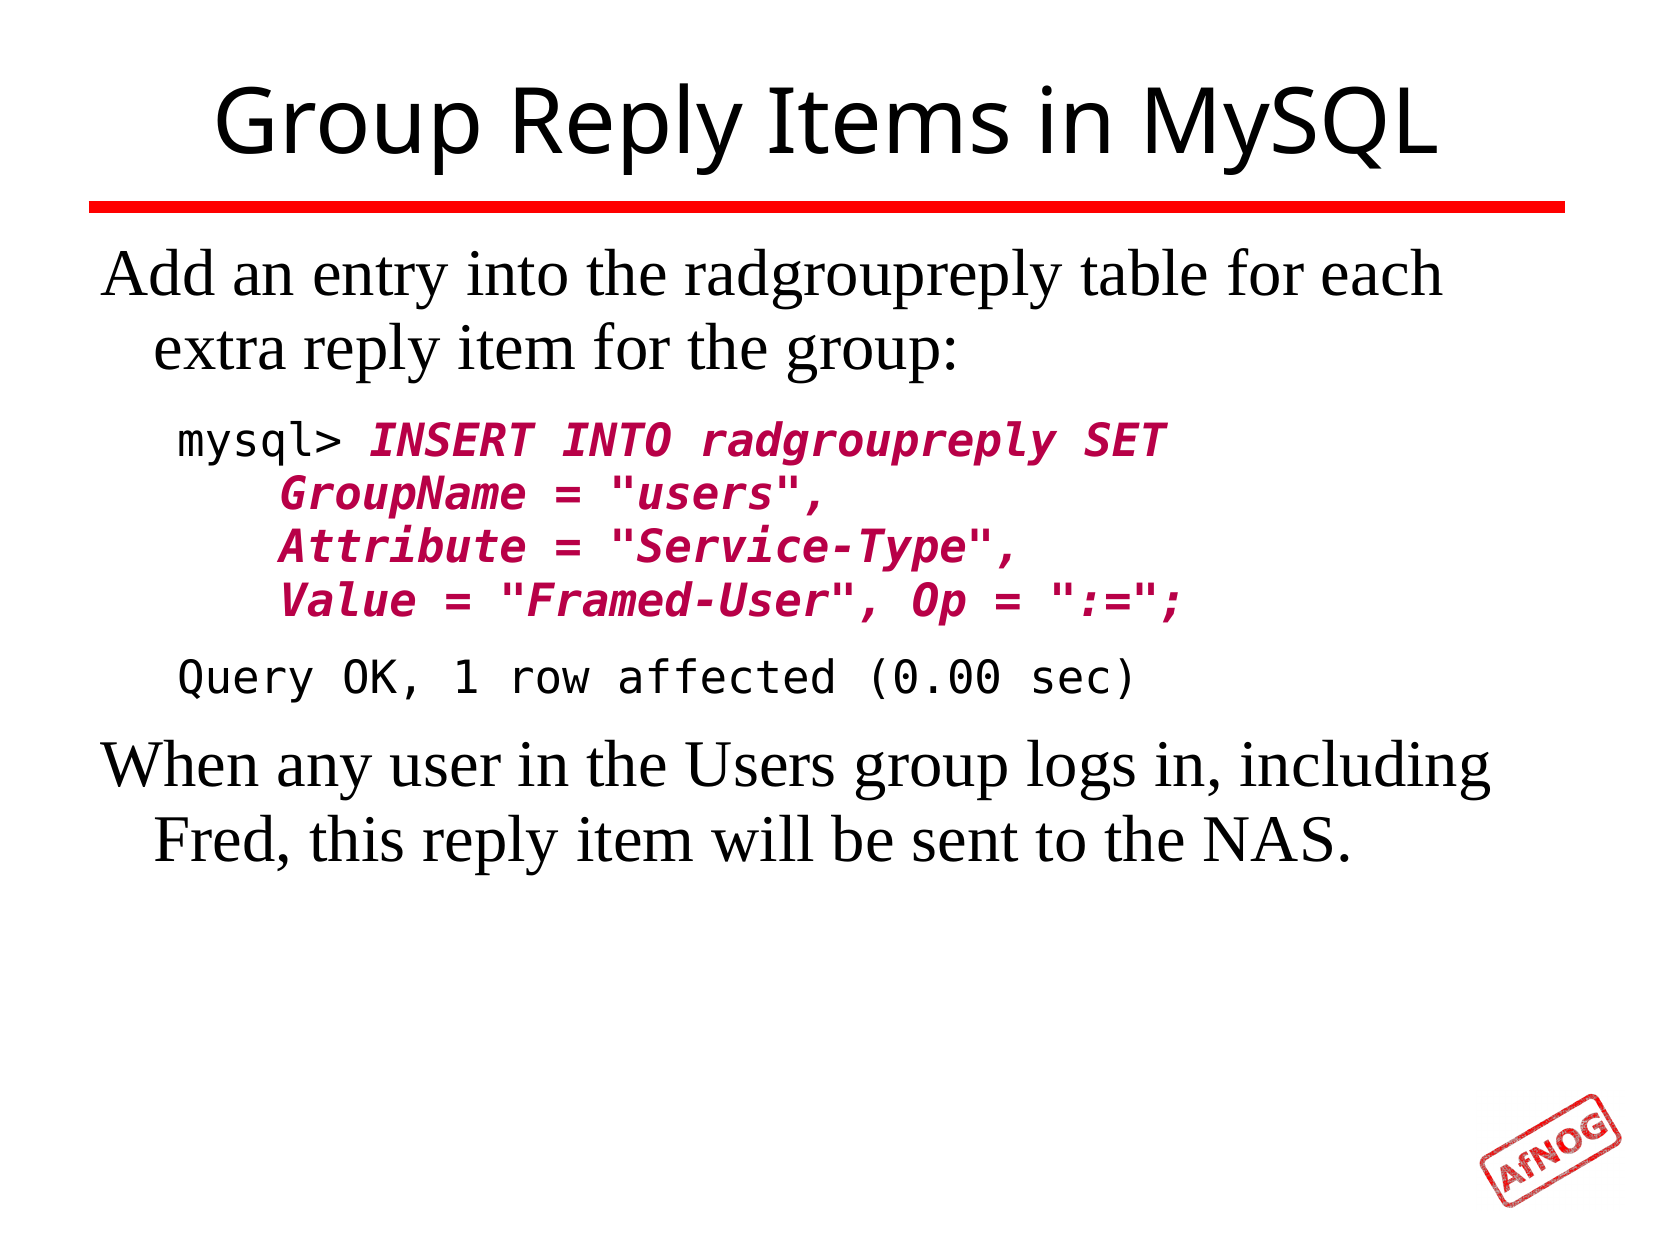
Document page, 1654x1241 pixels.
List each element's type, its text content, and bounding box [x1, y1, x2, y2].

list Add an entry into the radgroupreply table for each extra reply item for the group: mysql> INSERT INTO radgroupreply SET GroupName = "users", Attribute = "Service-Type", Value = "Framed-User", Op = ":="; Query OK, 1 row affected (0.00 sec) When any user in the Users group logs in, including Fred, this reply item will be sent to the NAS. [82, 236, 1571, 1123]
title Group Reply Items in MySQL [88, 29, 1565, 207]
picture [1476, 1090, 1625, 1211]
